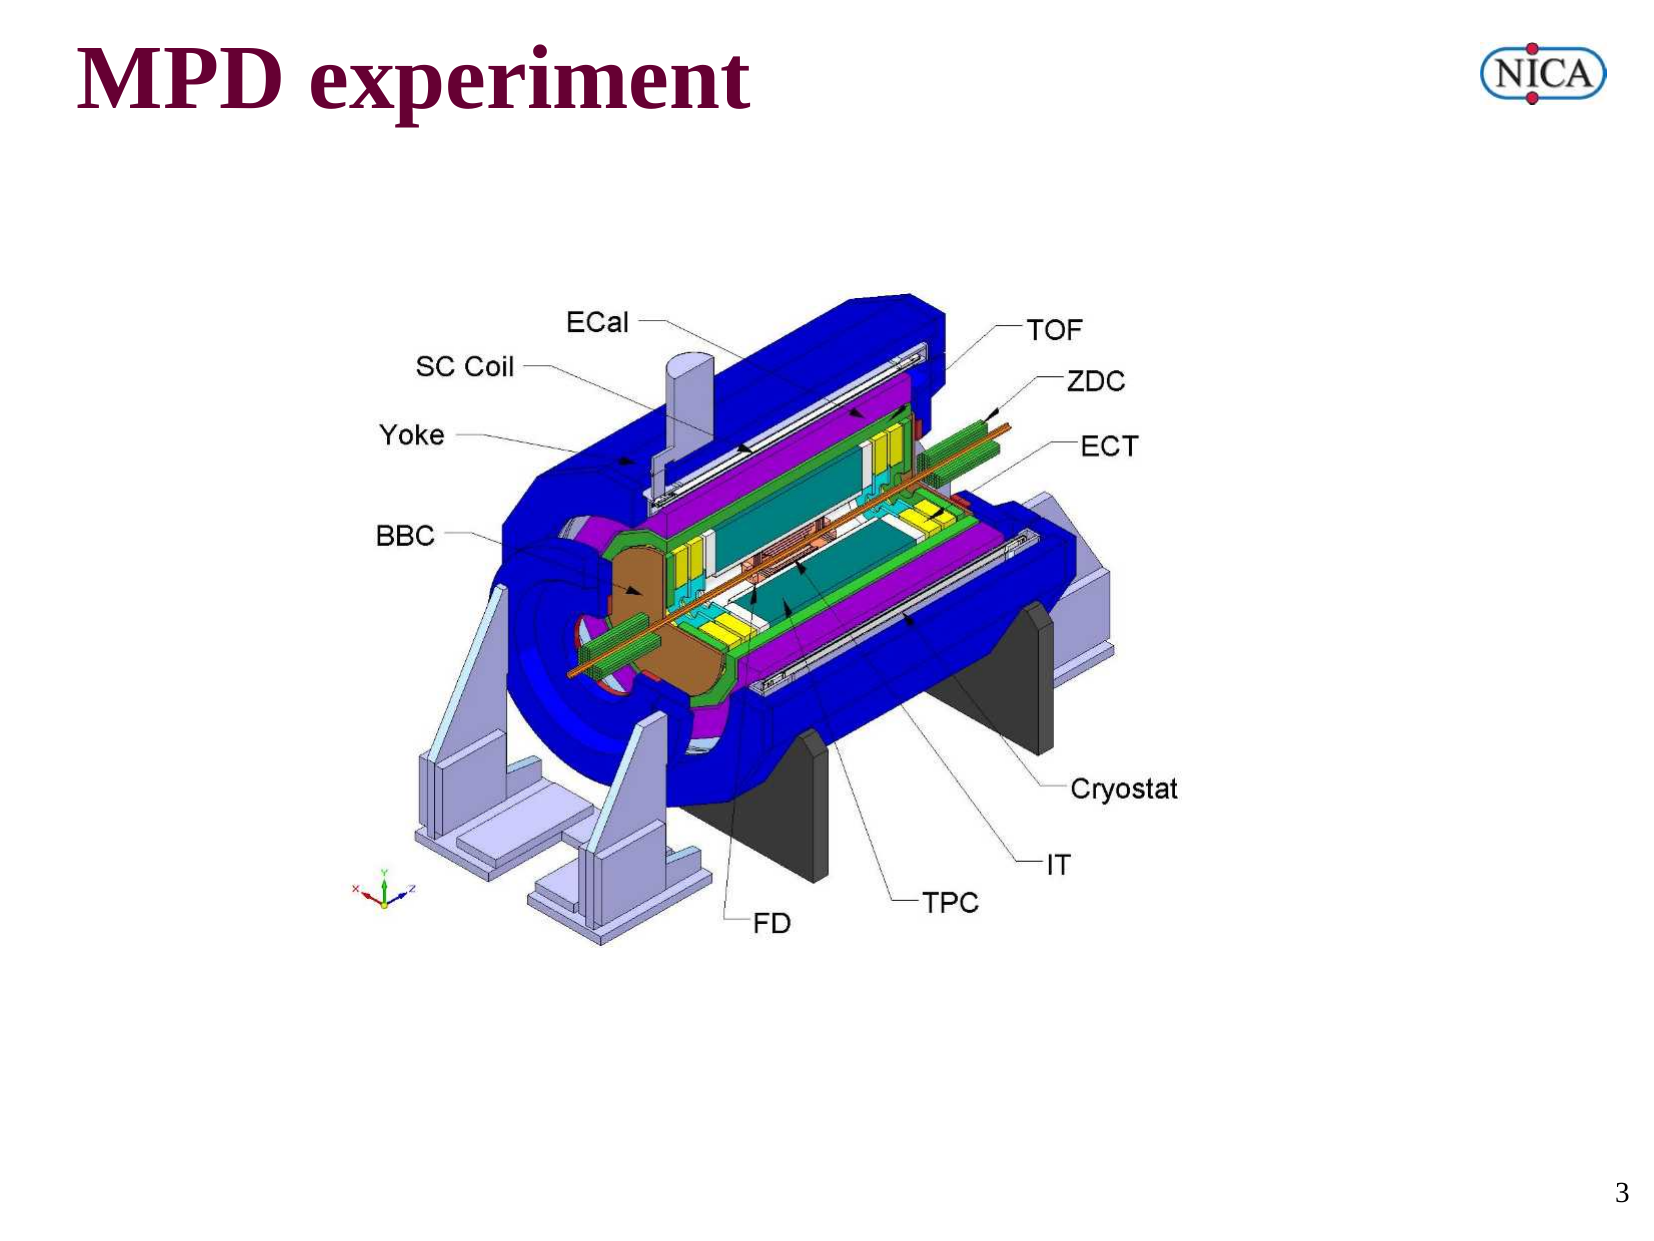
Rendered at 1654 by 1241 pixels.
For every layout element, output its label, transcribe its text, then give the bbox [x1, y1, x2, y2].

picture [1565, 42, 1607, 105]
picture [341, 290, 1188, 948]
title MPD experiment [76, 19, 1565, 136]
